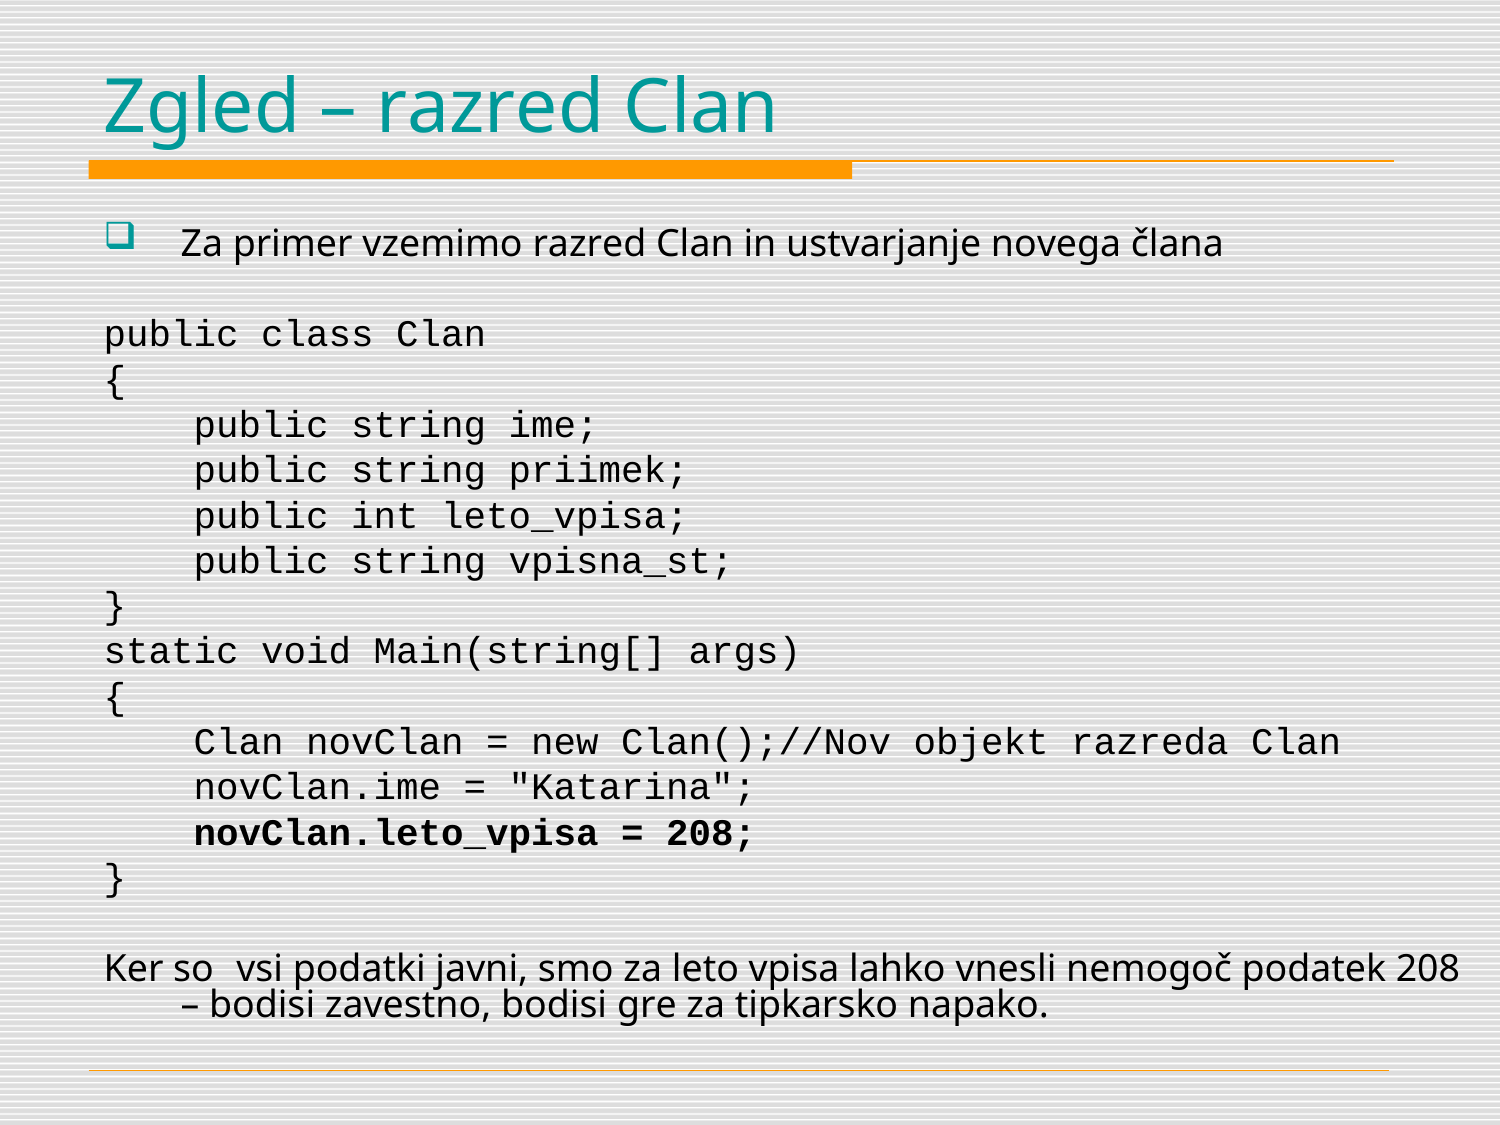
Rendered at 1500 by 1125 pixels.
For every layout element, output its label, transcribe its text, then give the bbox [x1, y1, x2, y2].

list Za primer vzemimo razred Clan in ustvarjanje novega člana public class Clan { public string ime; public string priimek; public int leto_vpisa; public string vpisna_st; } static void Main(string[] args) { Clan novClan = new Clan();//Nov objekt razreda Clan novClan.ime = "Katarina"; novClan.leto_vpisa = 208; } Ker so vsi podatki javni, smo za leto vpisa lahko vnesli nemogoč podatek 208 – bodisi zavestno, bodisi gre za tipkarsko napako. [88, 220, 1500, 1079]
picture [0, 0, 1500, 1125]
title Zgled – razred Clan [88, 42, 1401, 155]
